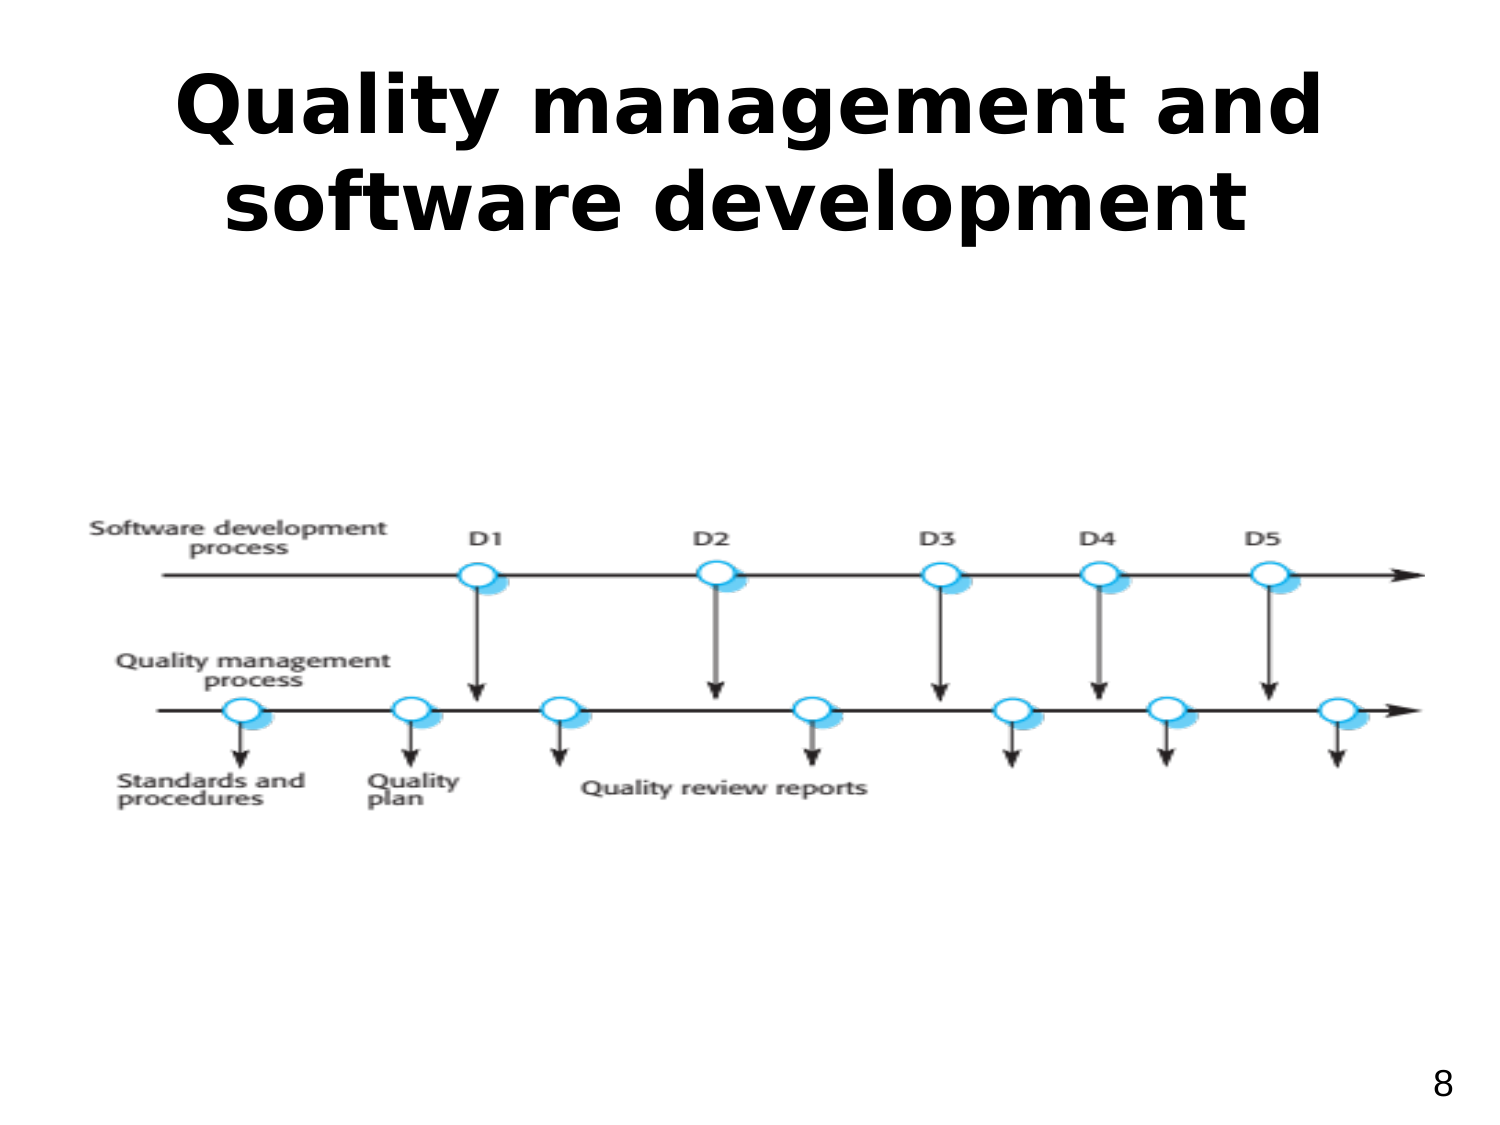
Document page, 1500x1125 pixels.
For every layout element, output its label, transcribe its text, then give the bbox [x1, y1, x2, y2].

title Quality management and software development [75, 44, 1425, 177]
picture [74, 430, 1425, 899]
